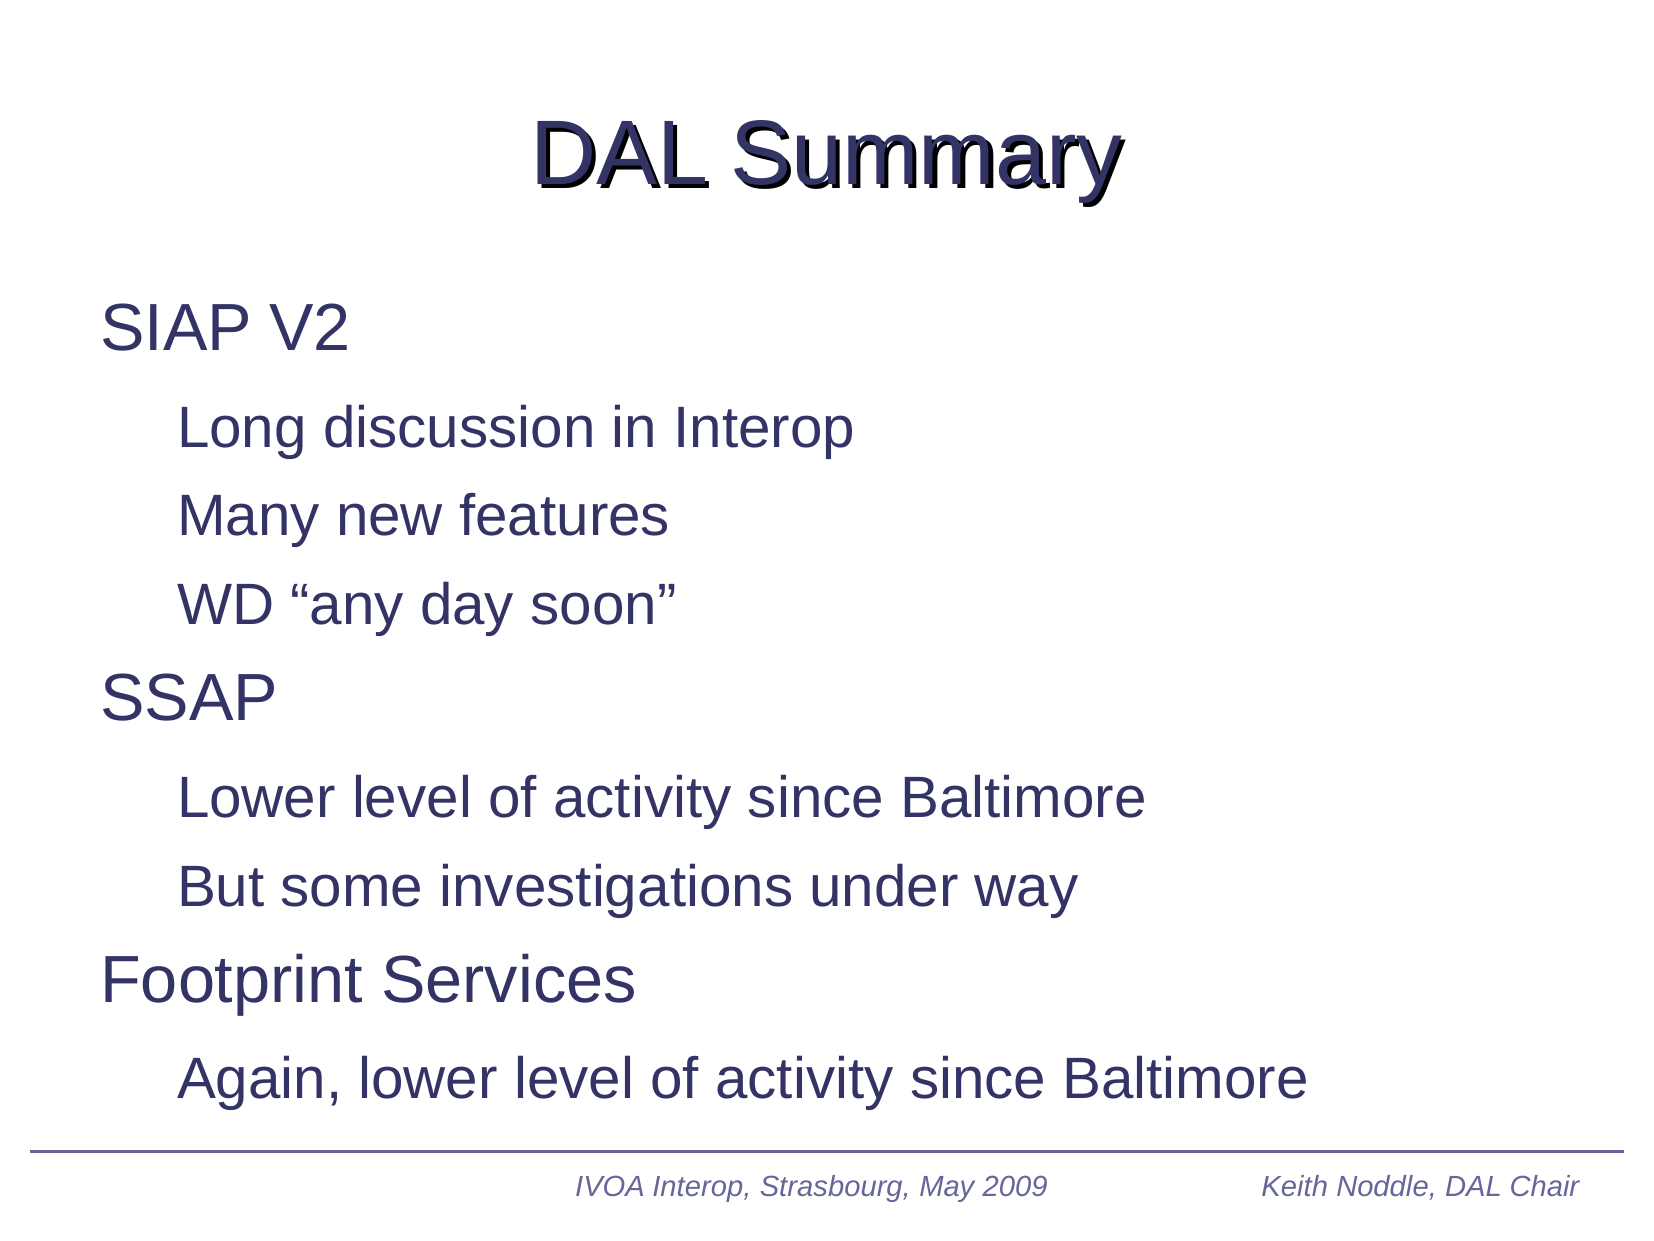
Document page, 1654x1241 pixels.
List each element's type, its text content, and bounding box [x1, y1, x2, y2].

title DAL Summary [82, 56, 1571, 250]
list SIAP V2 Long discussion in Interop Many new features WD “any day soon” SSAP Lower level of activity since Baltimore But some investigations under way Footprint Services Again, lower level of activity since Baltimore [82, 290, 1571, 1112]
